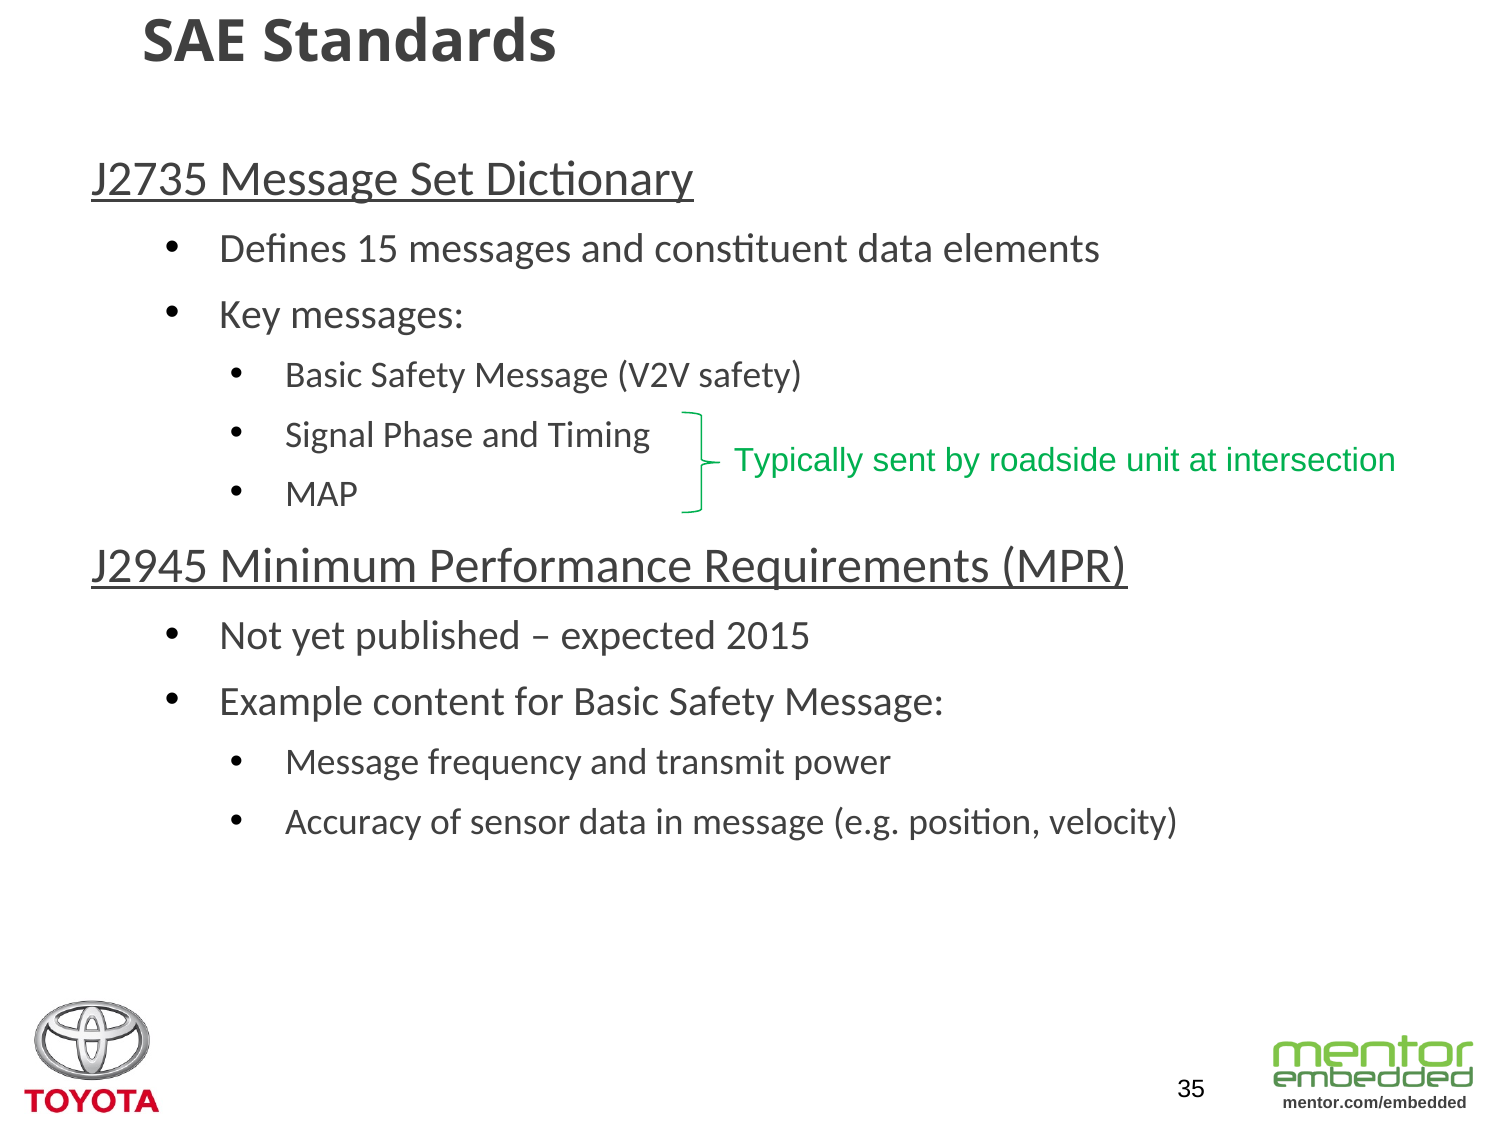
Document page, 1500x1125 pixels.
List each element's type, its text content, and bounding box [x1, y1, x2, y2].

text_box Typically sent by roadside unit at intersection [718, 433, 1413, 487]
picture [24, 998, 163, 1114]
text_box J2735 Message Set Dictionary Defines 15 messages and constituent data elements Key messages: Basic Safety Message (V2V safety) Signal Phase and Timing MAP J2945 Minimum Performance Requirements (MPR) Not yet published – expected 2015 Example content for Basic Safety Message: Message frequency and transmit power Accuracy of sensor data in message (e.g. position, velocity) [75, 137, 1426, 1067]
picture [1268, 1030, 1476, 1092]
text_box SAE Standards [128, 0, 1279, 184]
